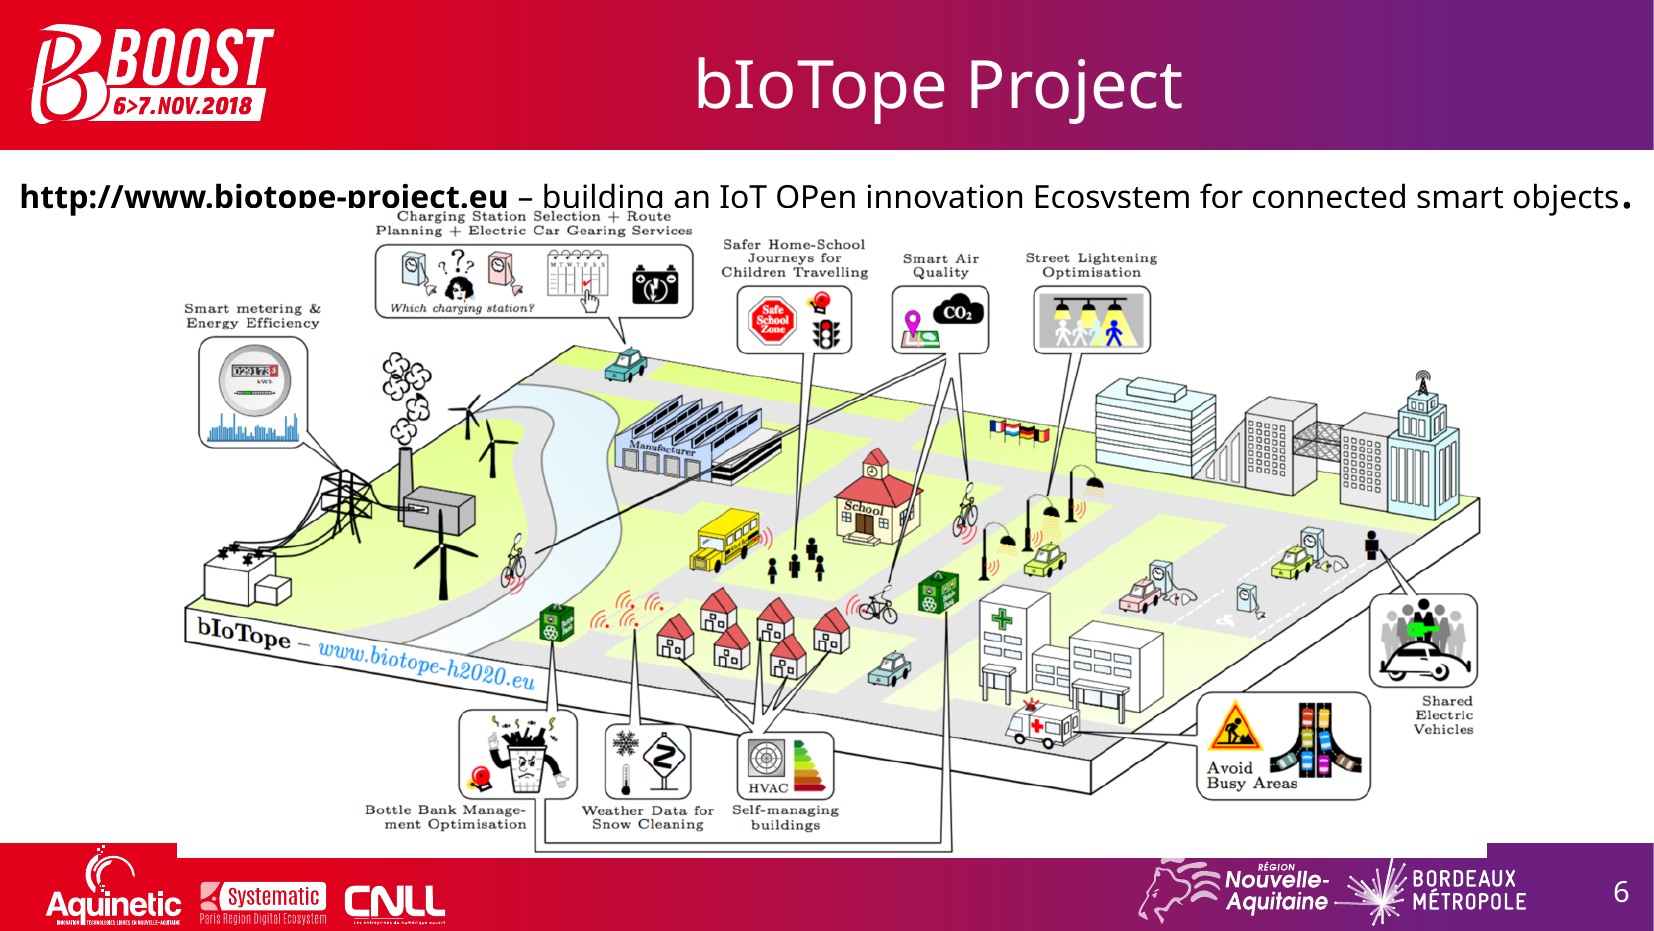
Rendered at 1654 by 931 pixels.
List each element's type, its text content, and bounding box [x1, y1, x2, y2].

list http://www.biotope-project.eu – building an IoT OPen innovation Ecosystem for connected smart objects. [0, 153, 1654, 237]
title bIoTope Project [295, 35, 1583, 130]
picture [177, 208, 1487, 858]
